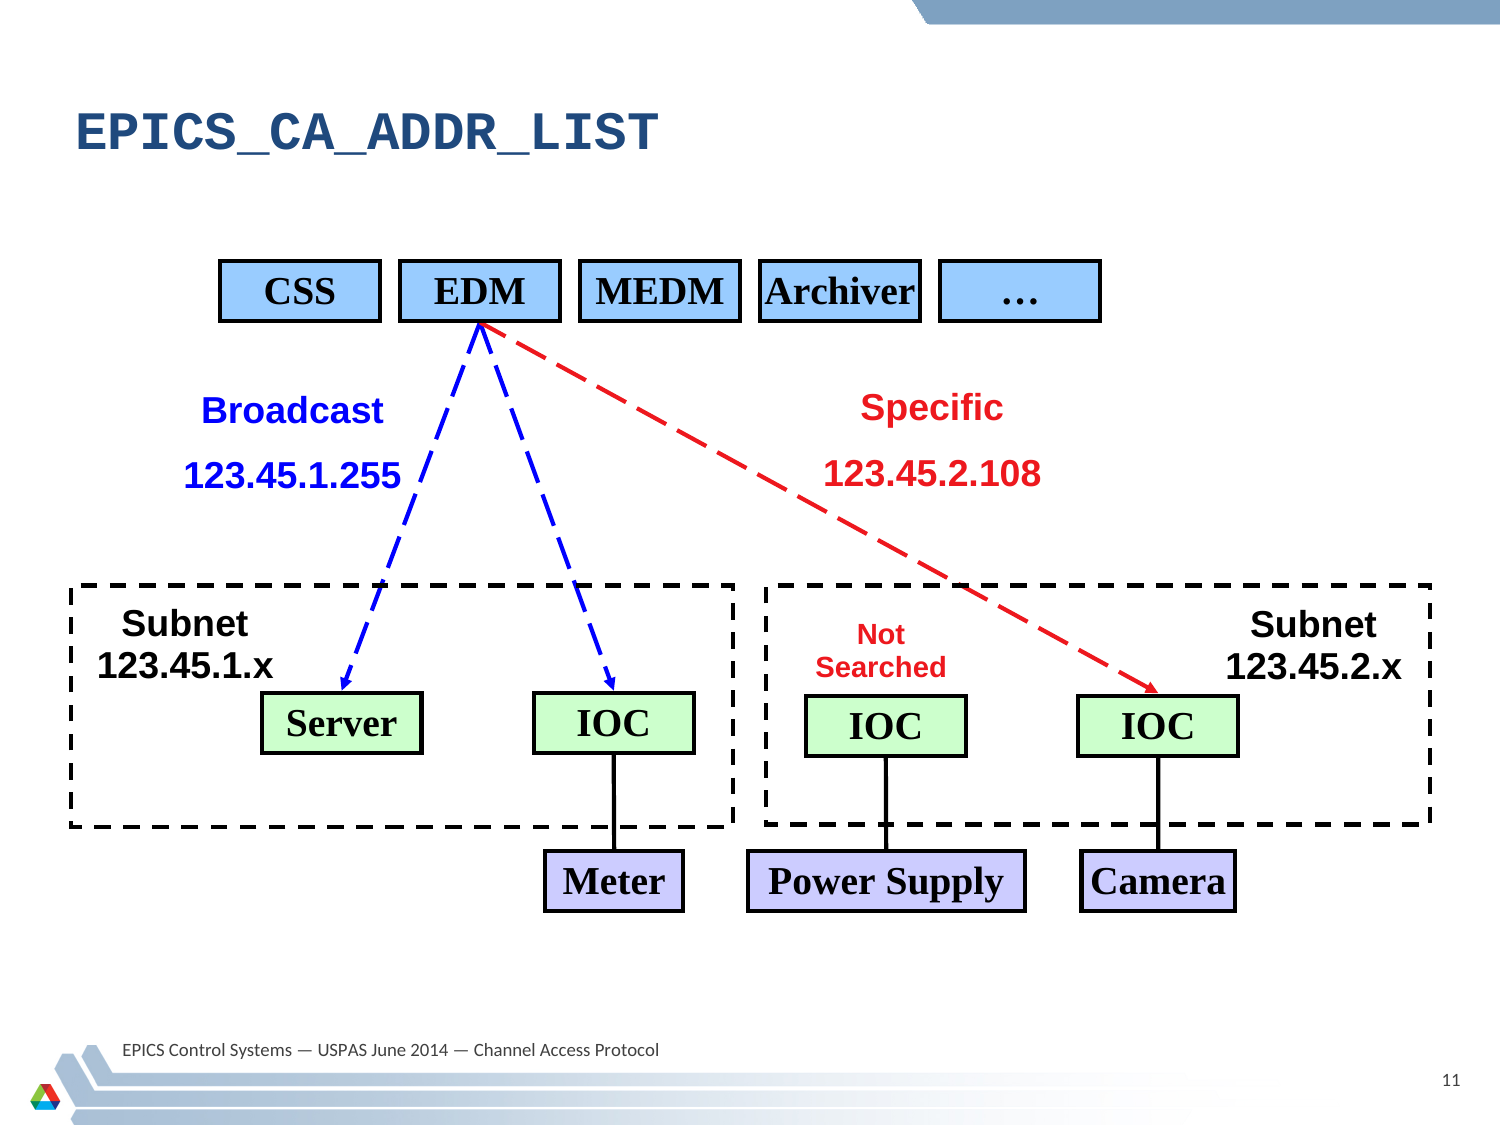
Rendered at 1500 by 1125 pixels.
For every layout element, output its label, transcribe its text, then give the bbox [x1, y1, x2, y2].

text_box Not Searched [787, 610, 975, 692]
text_box CSS [220, 260, 381, 321]
text_box MEDM [579, 260, 741, 321]
text_box … [940, 260, 1101, 321]
text_box Server [261, 693, 422, 754]
title EPICS_CA_ADDR_LIST [75, 104, 1426, 166]
text_box Specific 123.45.2.108 [795, 379, 1070, 502]
text_box Subnet 123.45.2.x [1207, 596, 1420, 696]
text_box Power Supply [747, 850, 1025, 911]
text_box Meter [545, 850, 684, 911]
picture [0, 1037, 1500, 1125]
text_box Broadcast 123.45.1.255 [155, 381, 430, 505]
text_box EDM [400, 260, 560, 321]
text_box Subnet 123.45.1.x [80, 594, 291, 695]
text_box IOC [1078, 695, 1239, 756]
picture [0, 0, 1500, 26]
text_box Camera [1081, 850, 1236, 911]
text_box IOC [805, 695, 966, 756]
text_box IOC [533, 693, 694, 754]
text_box Archiver [759, 260, 921, 321]
